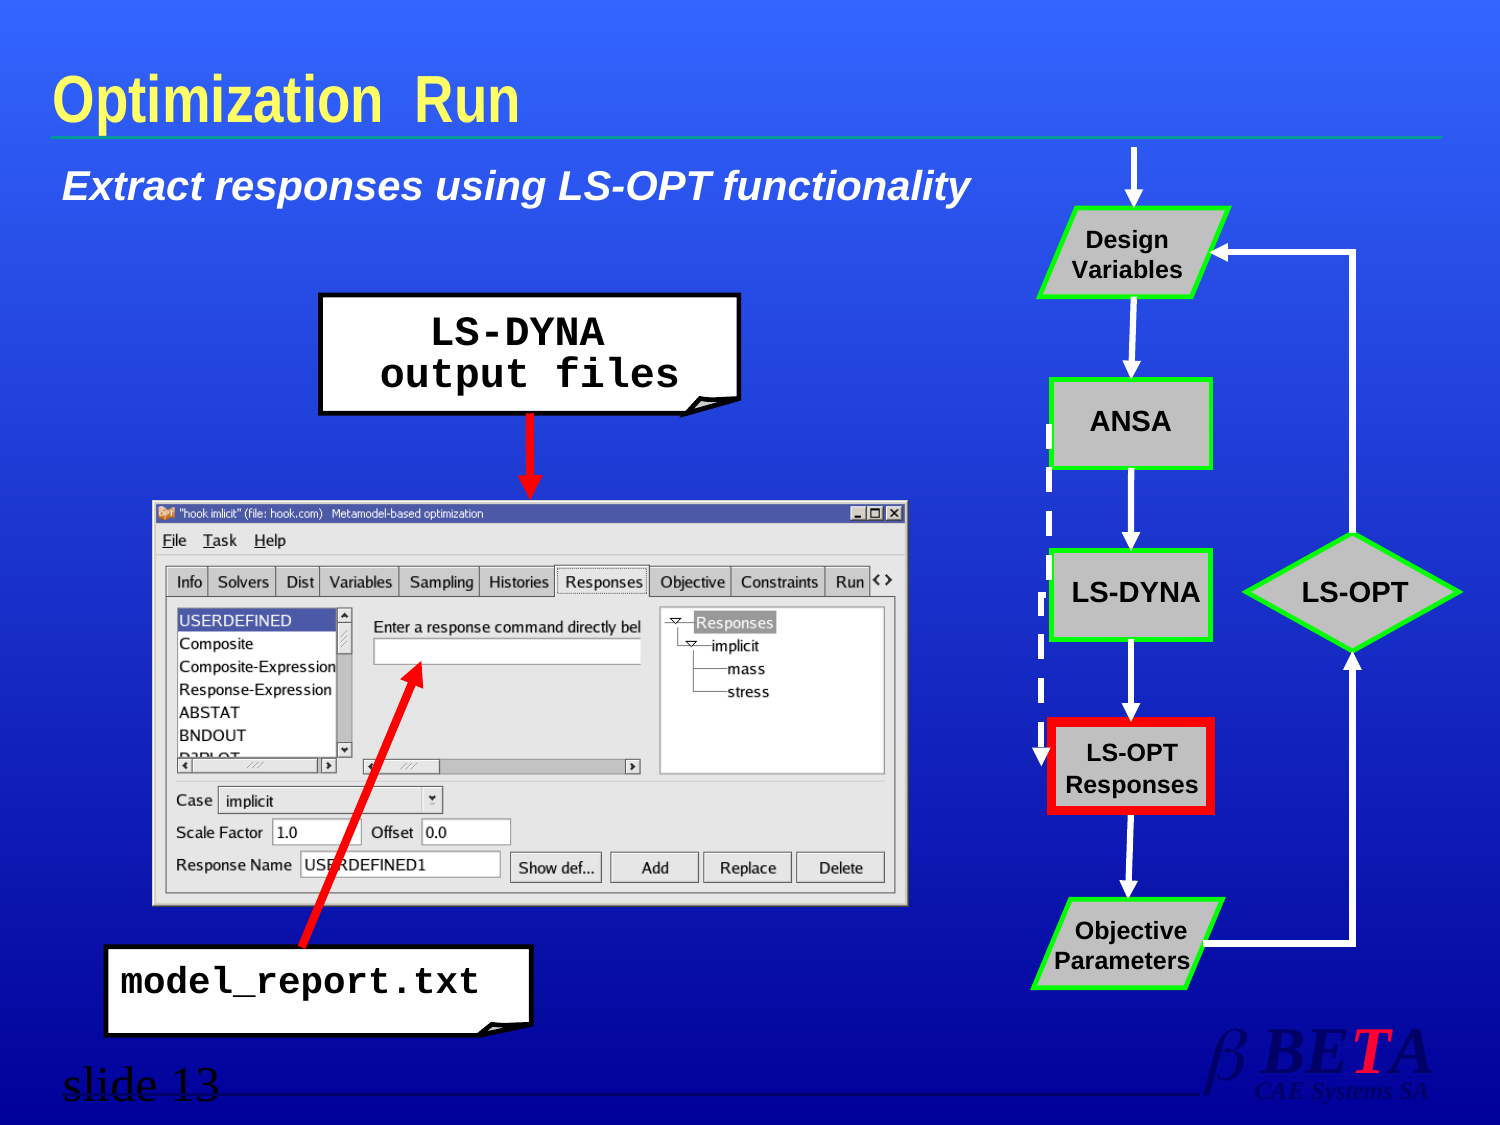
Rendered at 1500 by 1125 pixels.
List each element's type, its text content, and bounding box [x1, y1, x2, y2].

text_box Design Variables [1056, 215, 1235, 292]
text_box [1051, 805, 1211, 811]
text_box [1252, 569, 1286, 615]
text_box [1051, 379, 1211, 468]
text_box ANSA [1074, 394, 1211, 445]
text_box LS-OPT [1286, 565, 1468, 617]
picture [152, 500, 909, 907]
text_box [1051, 721, 1211, 728]
text_box LS-DYNA [1056, 565, 1252, 617]
text_box Objective Parameters [1039, 906, 1211, 983]
text_box Extract responses using LS-OPT functionality [47, 151, 1028, 250]
title Optimization Run [37, 48, 1450, 144]
text_box LS-DYNA output files [320, 295, 739, 414]
text_box [1291, 617, 1414, 651]
text_box LS-OPT Responses [1041, 728, 1224, 805]
text_box [1067, 899, 1223, 927]
text_box [1073, 208, 1229, 215]
text_box [1039, 256, 1194, 297]
text_box [1051, 550, 1211, 640]
text_box [1033, 974, 1188, 988]
text_box [1294, 533, 1411, 565]
text_box model_report.txt [105, 946, 532, 1036]
